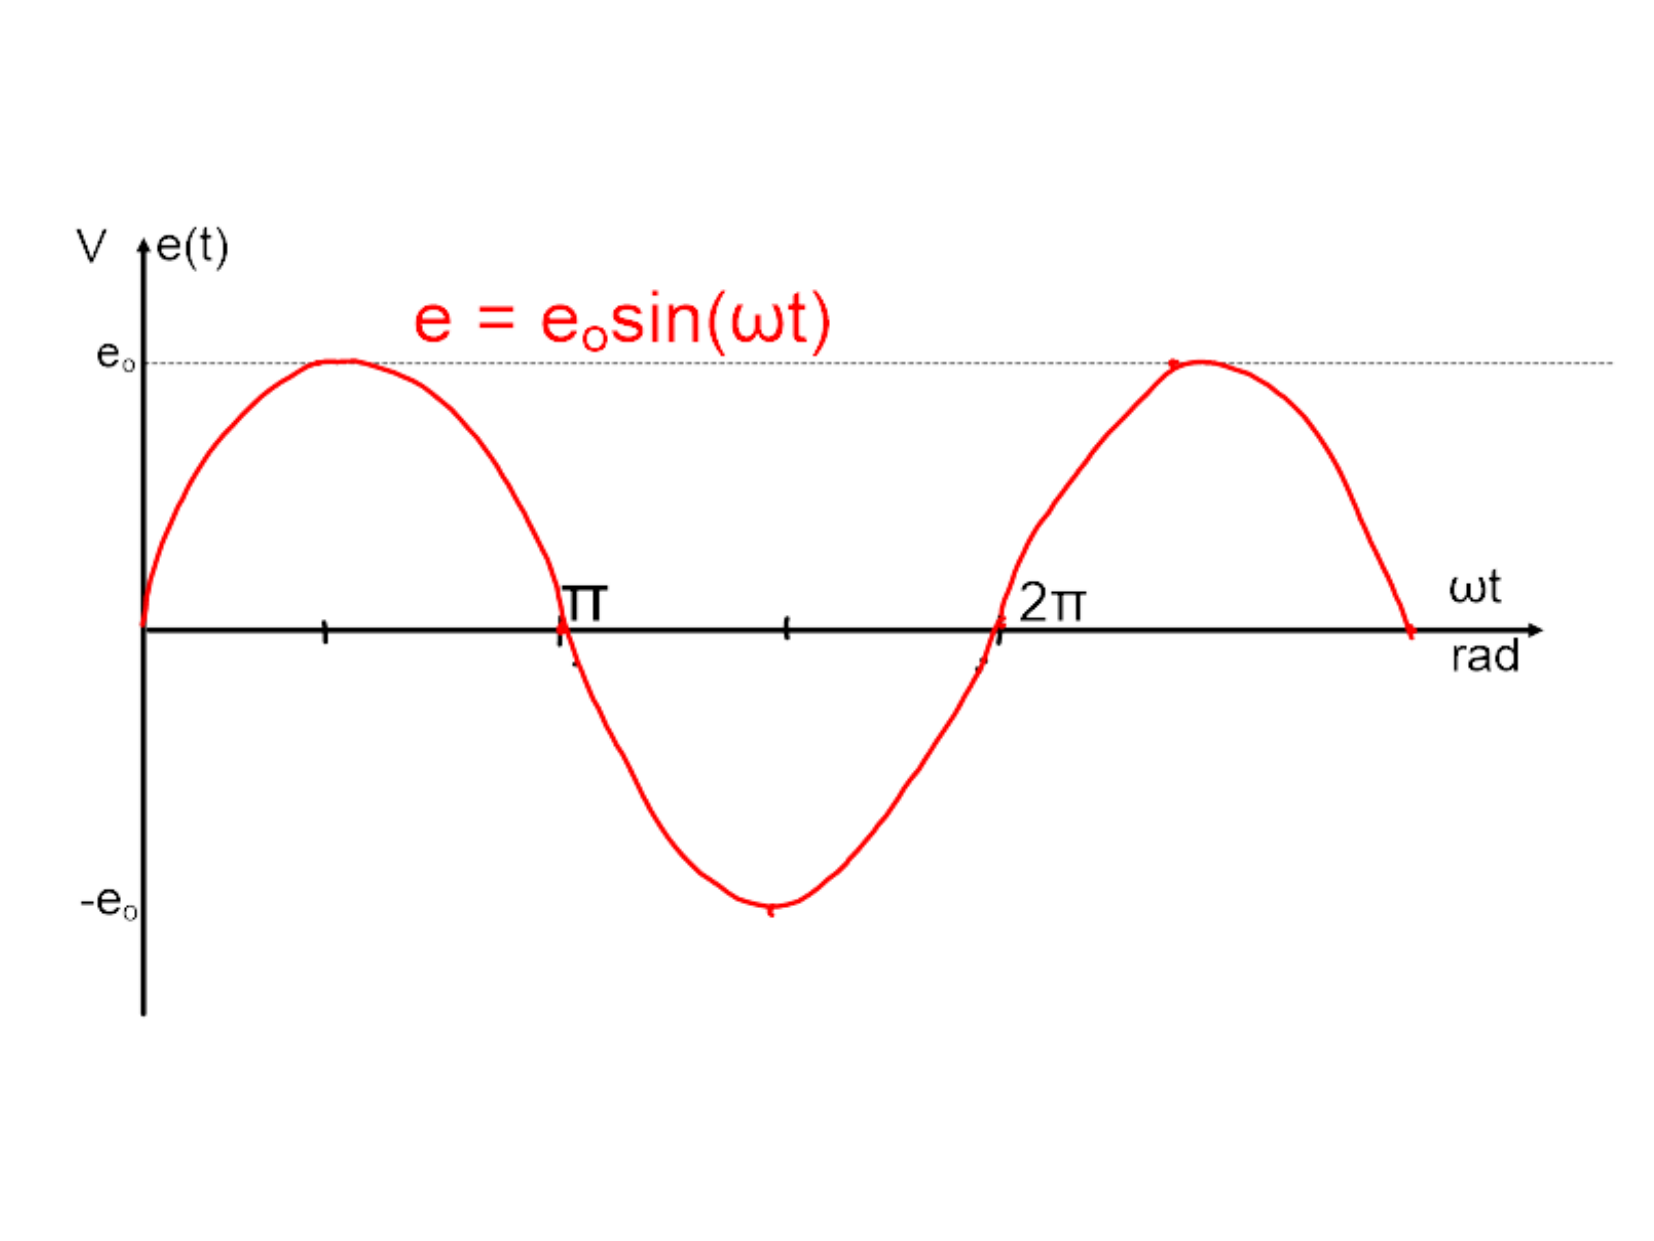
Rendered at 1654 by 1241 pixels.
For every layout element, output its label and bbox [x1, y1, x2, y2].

picture [38, 154, 1628, 1038]
